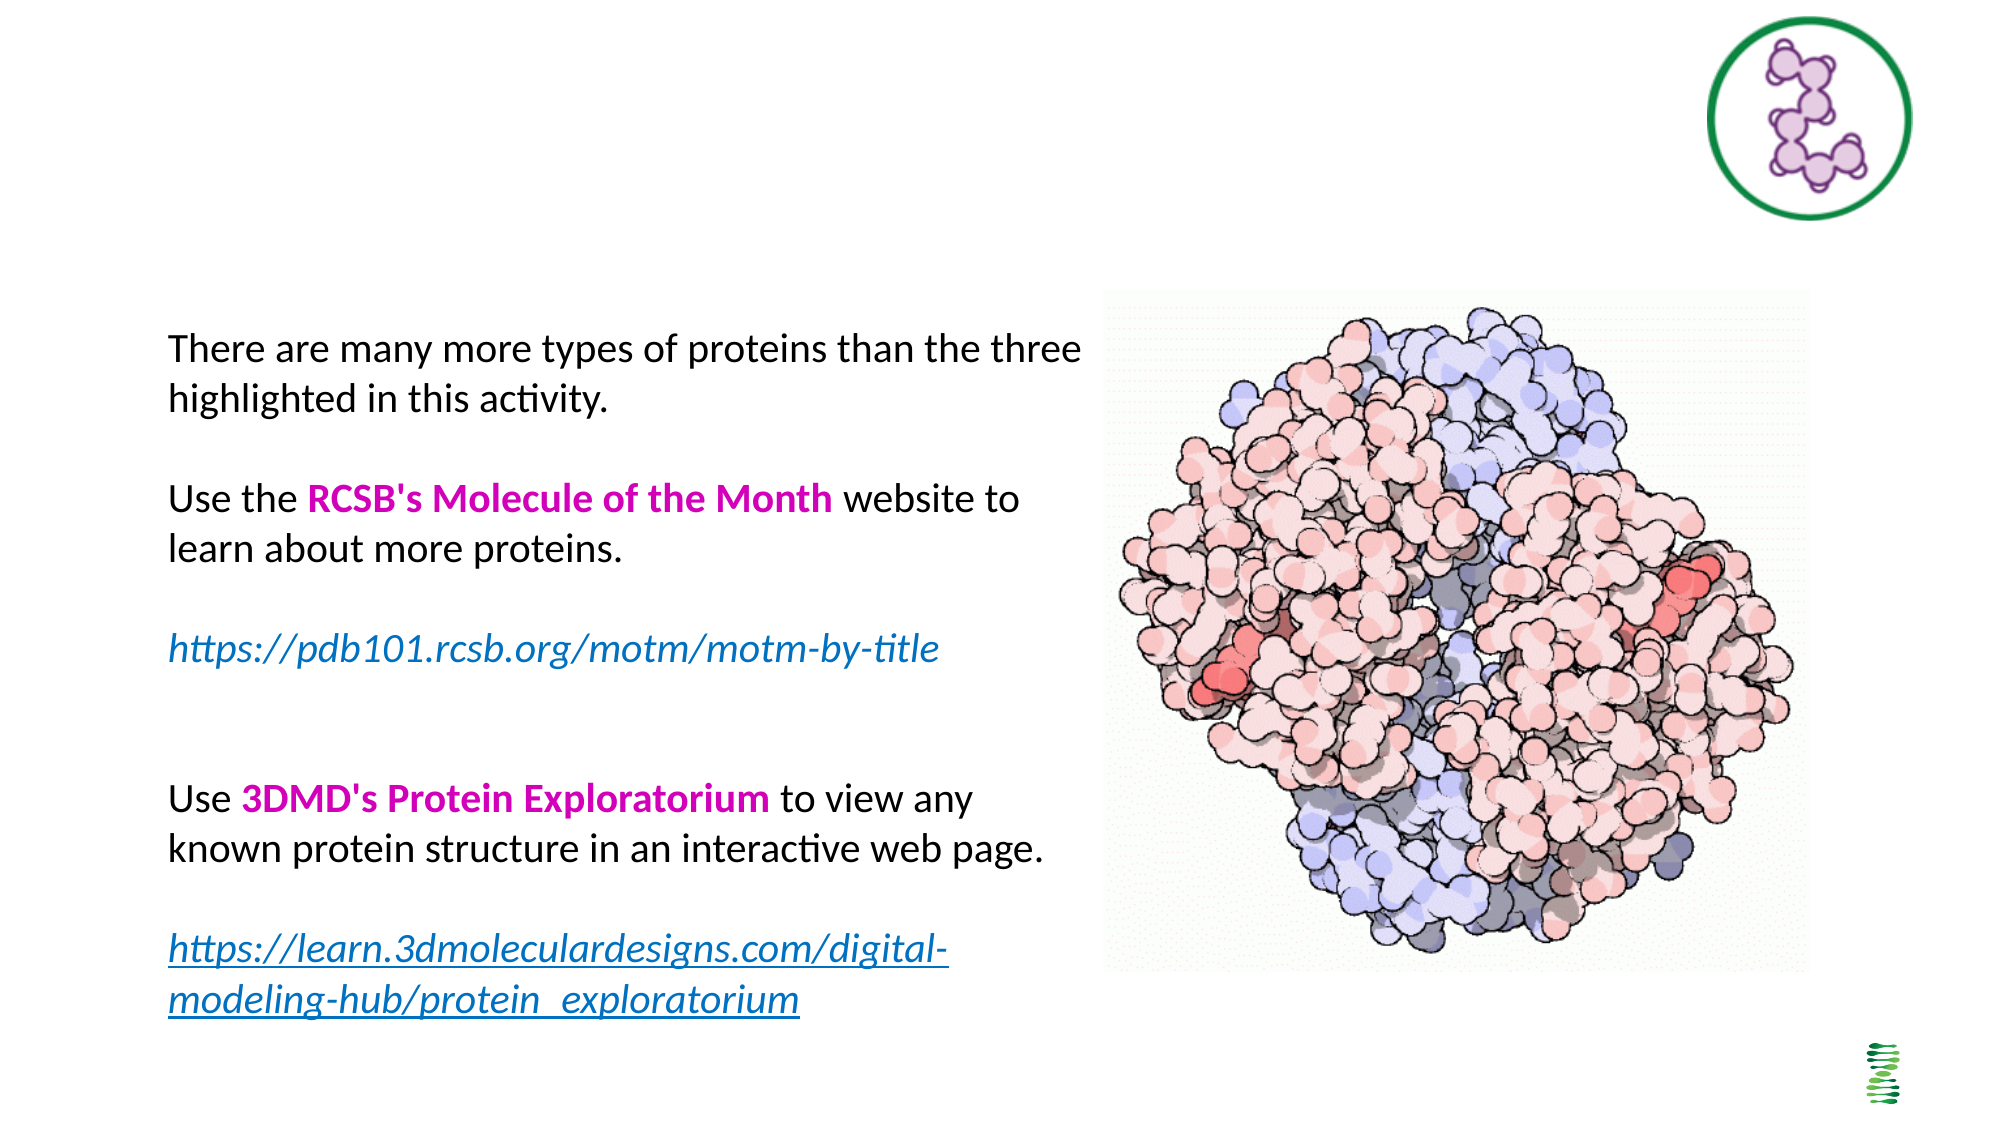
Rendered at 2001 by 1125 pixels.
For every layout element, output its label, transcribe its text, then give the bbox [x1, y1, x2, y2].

text_box There are many more types of proteins than the three highlighted in this activity. Use the RCSB's Molecule of the Month website to learn about more proteins. https://pdb101.rcsb.org/motm/motm-by-title Use 3DMD's Protein Exploratorium to view any known protein structure in an interactive web page. https://learn.3dmoleculardesigns.com/digital-modeling-hub/protein_exploratorium [152, 313, 1104, 1036]
picture [1707, 16, 1913, 221]
picture [1103, 289, 1810, 972]
text_box Exploring More Protein Structures [152, 0, 1733, 164]
